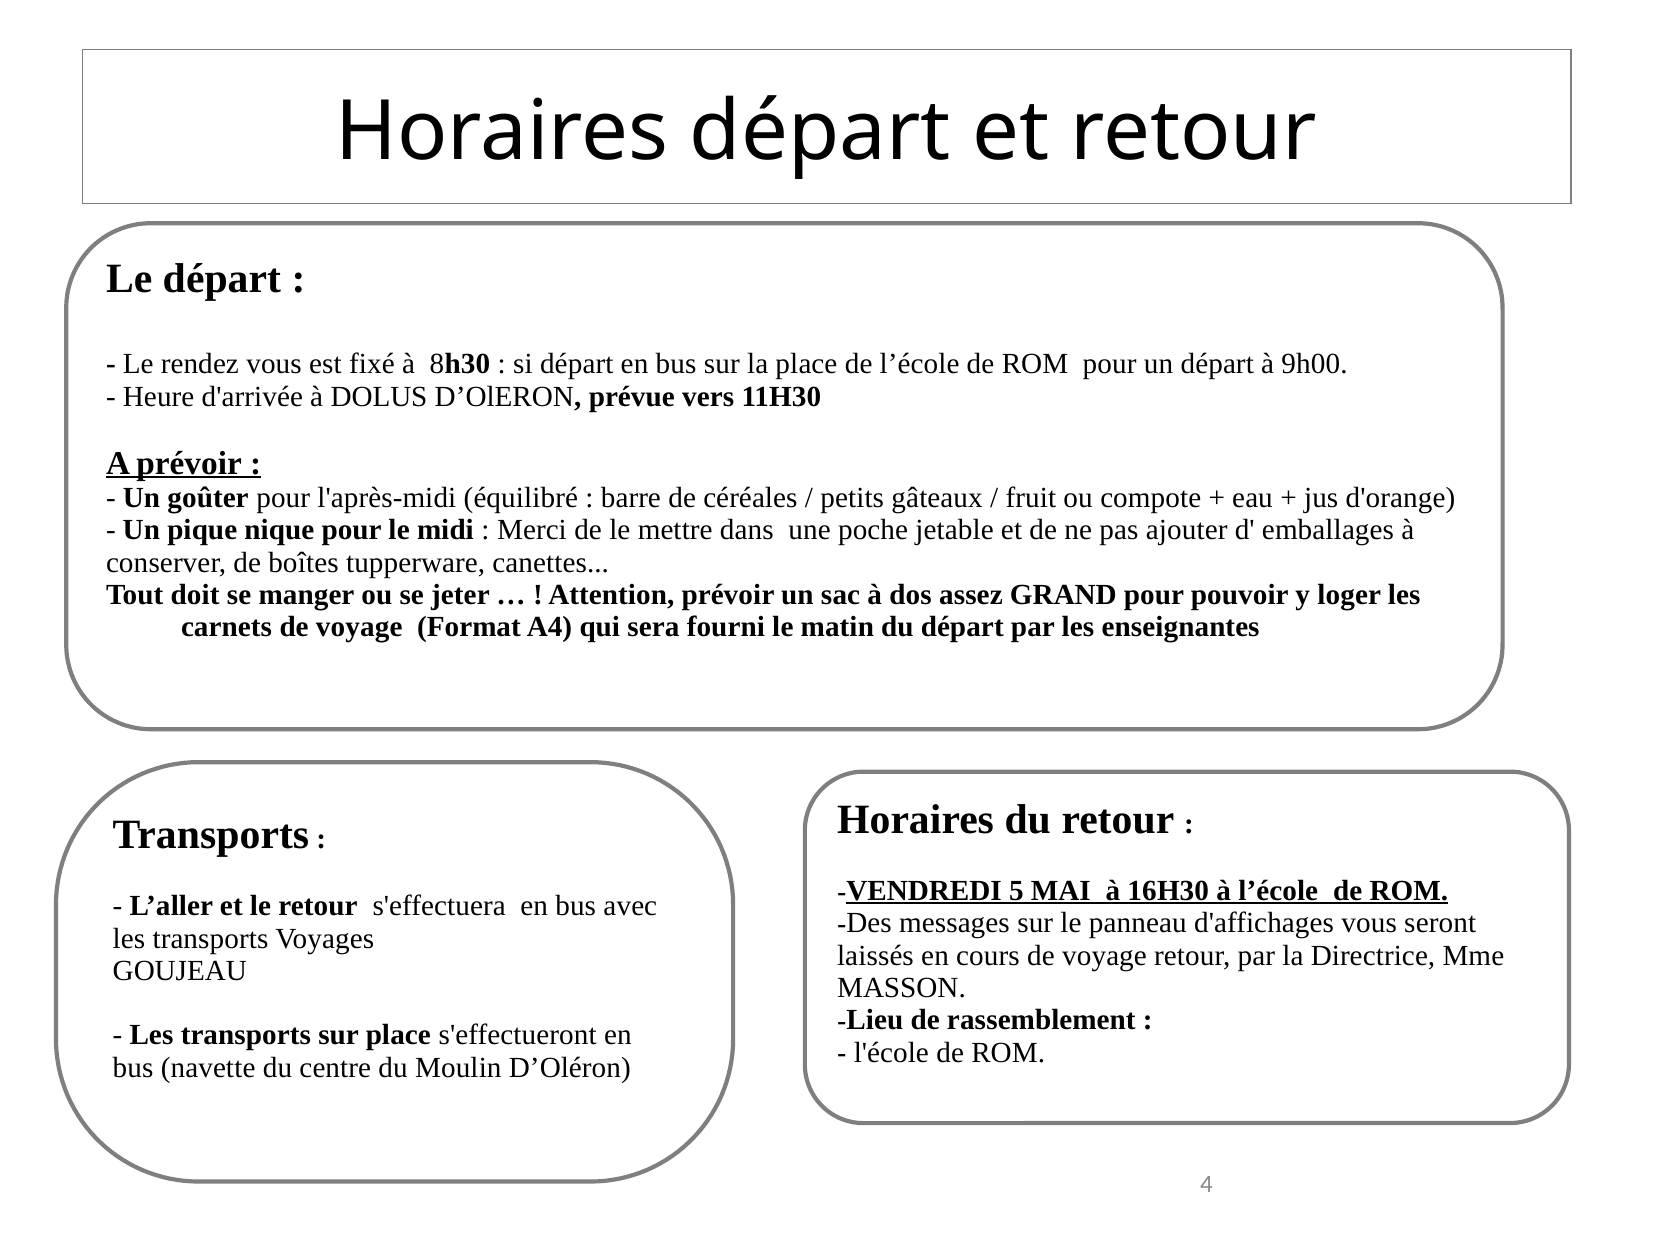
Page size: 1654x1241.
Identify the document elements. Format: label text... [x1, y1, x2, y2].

text_box [1185, 1149, 1571, 1216]
text_box Le départ : - Le rendez vous est fixé à 8h30 : si départ en bus sur la place de l’école de ROM pour un départ à 9h00. - Heure d'arrivée à DOLUS D’OlERON, prévue vers 11H30 A prévoir : - Un goûter pour l'après-midi (équilibré : barre de céréales / petits gâteaux / fruit ou compote + eau + jus d'orange) - Un pique nique pour le midi : Merci de le mettre dans une poche jetable et de ne pas ajouter d' emballages à conserver, de boîtes tupperware, canettes... Tout doit se manger ou se jeter … ! Attention, prévoir un sac à dos assez GRAND pour pouvoir y loger les carnets de voyage (Format A4) qui sera fourni le matin du départ par les enseignantes [66, 223, 1503, 730]
text_box Transports : - L’aller et le retour s'effectuera en bus avec les transports Voyages GOUJEAU - Les transports sur place s'effectueront en bus (navette du centre du Moulin D’Oléron) [55, 762, 734, 1182]
title Horaires départ et retour [82, 49, 1571, 204]
text_box Horaires du retour : VENDREDI 5 MAI à 16H30 à l’école de ROM. Des messages sur le panneau d'affichages vous seront laissés en cours de voyage retour, par la Directrice, Mme MASSON. Lieu de rassemblement : l'école de ROM. [804, 771, 1569, 1124]
